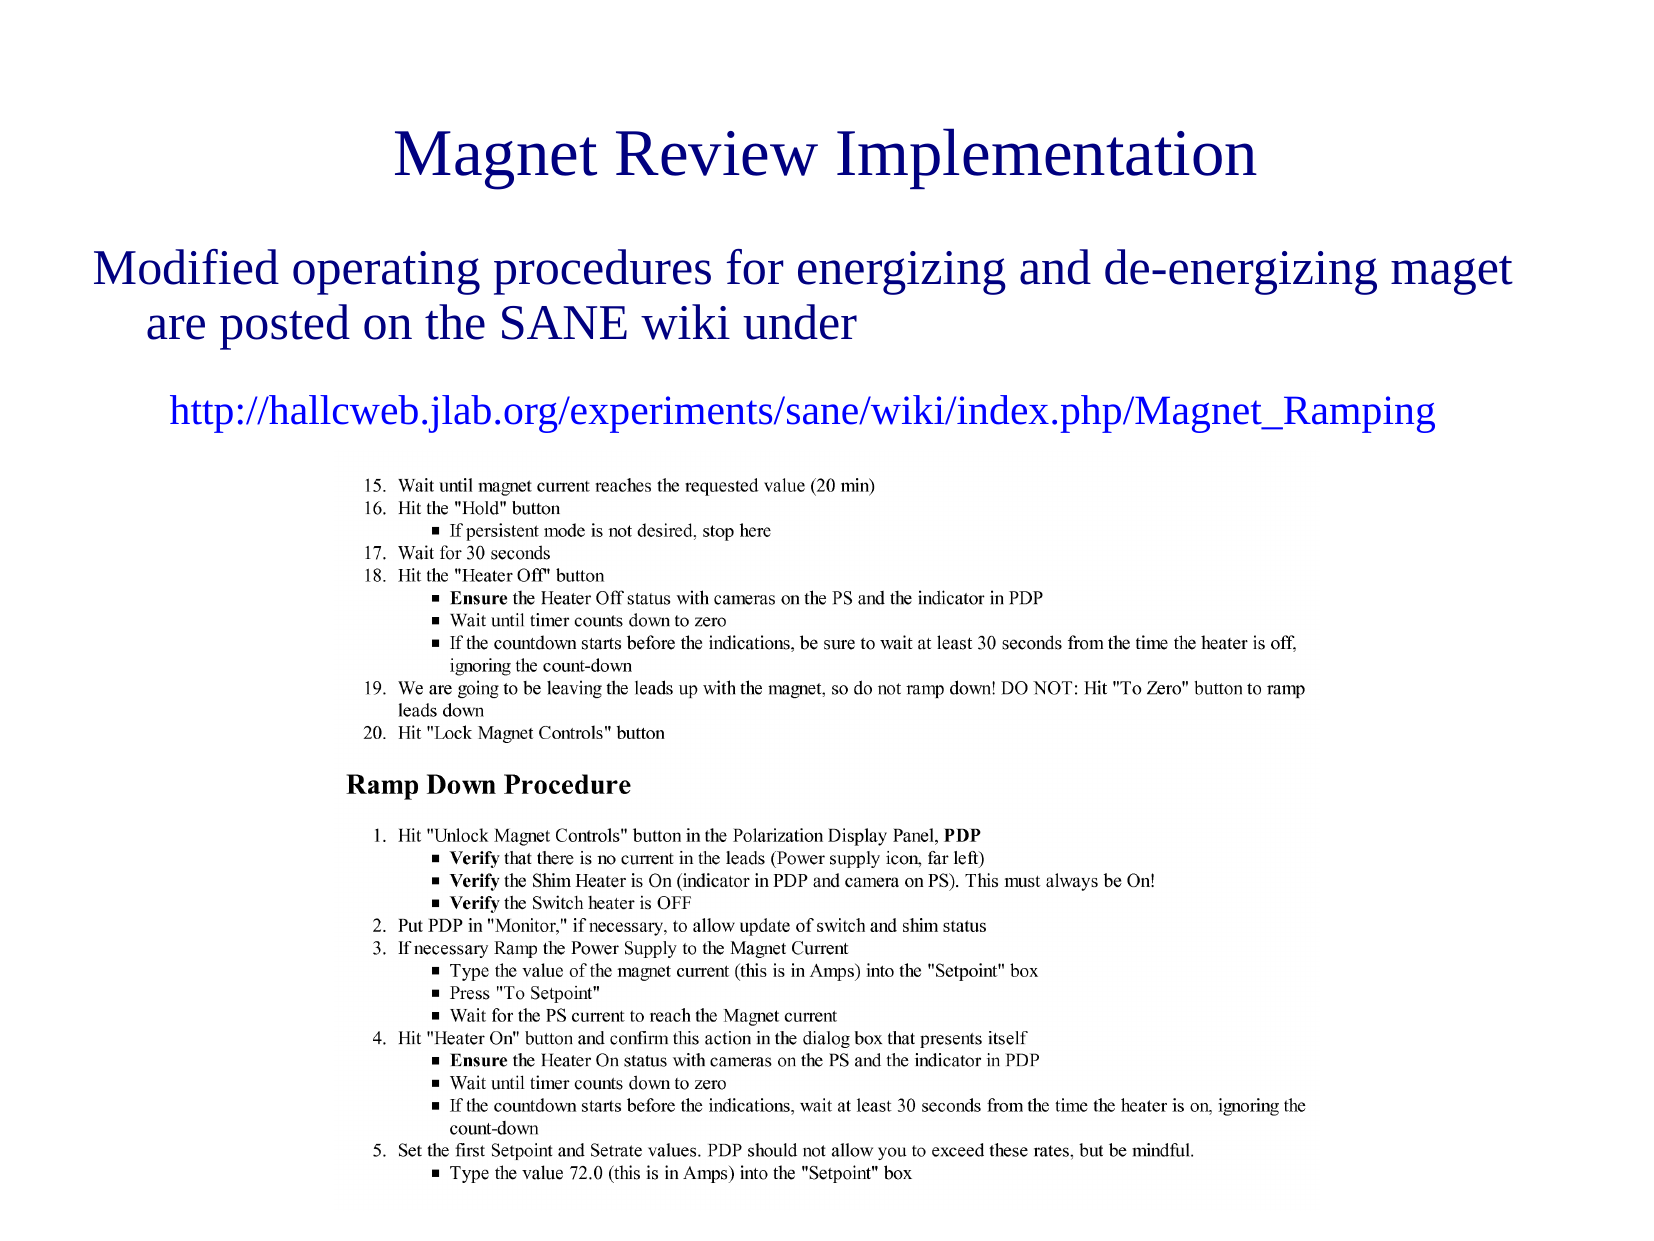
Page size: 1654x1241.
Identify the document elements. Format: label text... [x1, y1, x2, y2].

picture [334, 450, 1320, 1211]
title Magnet Review Implementation [82, 49, 1571, 257]
list Modified operating procedures for energizing and de-energizing maget are posted on the SANE wiki under http://hallcweb.jlab.org/experiments/sane/wiki/index.php/Magnet_Ramping [75, 240, 1564, 481]
